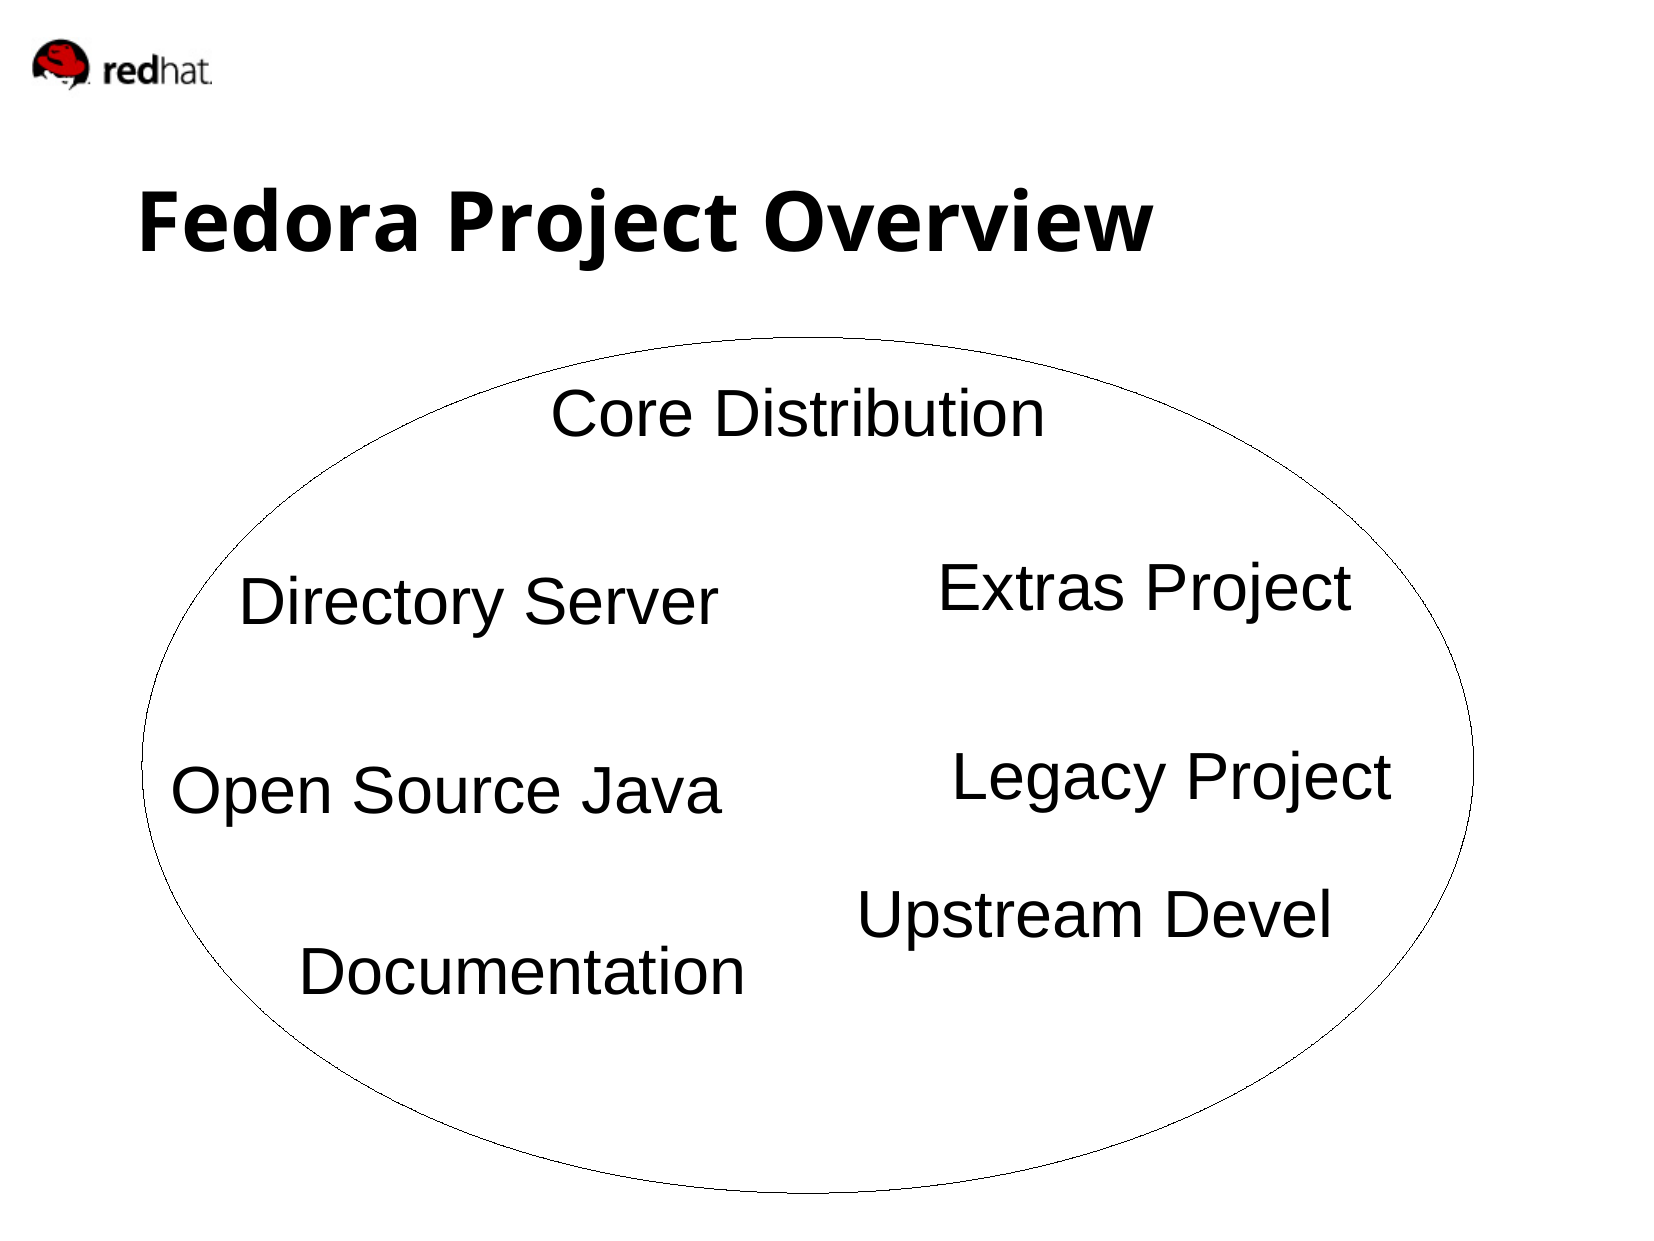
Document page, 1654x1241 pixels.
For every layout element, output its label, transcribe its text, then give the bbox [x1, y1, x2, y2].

text_box Documentation [298, 934, 747, 1034]
text_box Extras Project [937, 550, 1353, 650]
text_box Core Distribution [550, 376, 1047, 476]
text_box Open Source Java [170, 752, 723, 853]
text_box Directory Server [238, 564, 721, 664]
text_box Legacy Project [951, 738, 1393, 838]
text_box Upstream Devel [855, 877, 1335, 977]
picture [31, 37, 212, 98]
title Fedora Project Overview [135, 136, 1541, 302]
